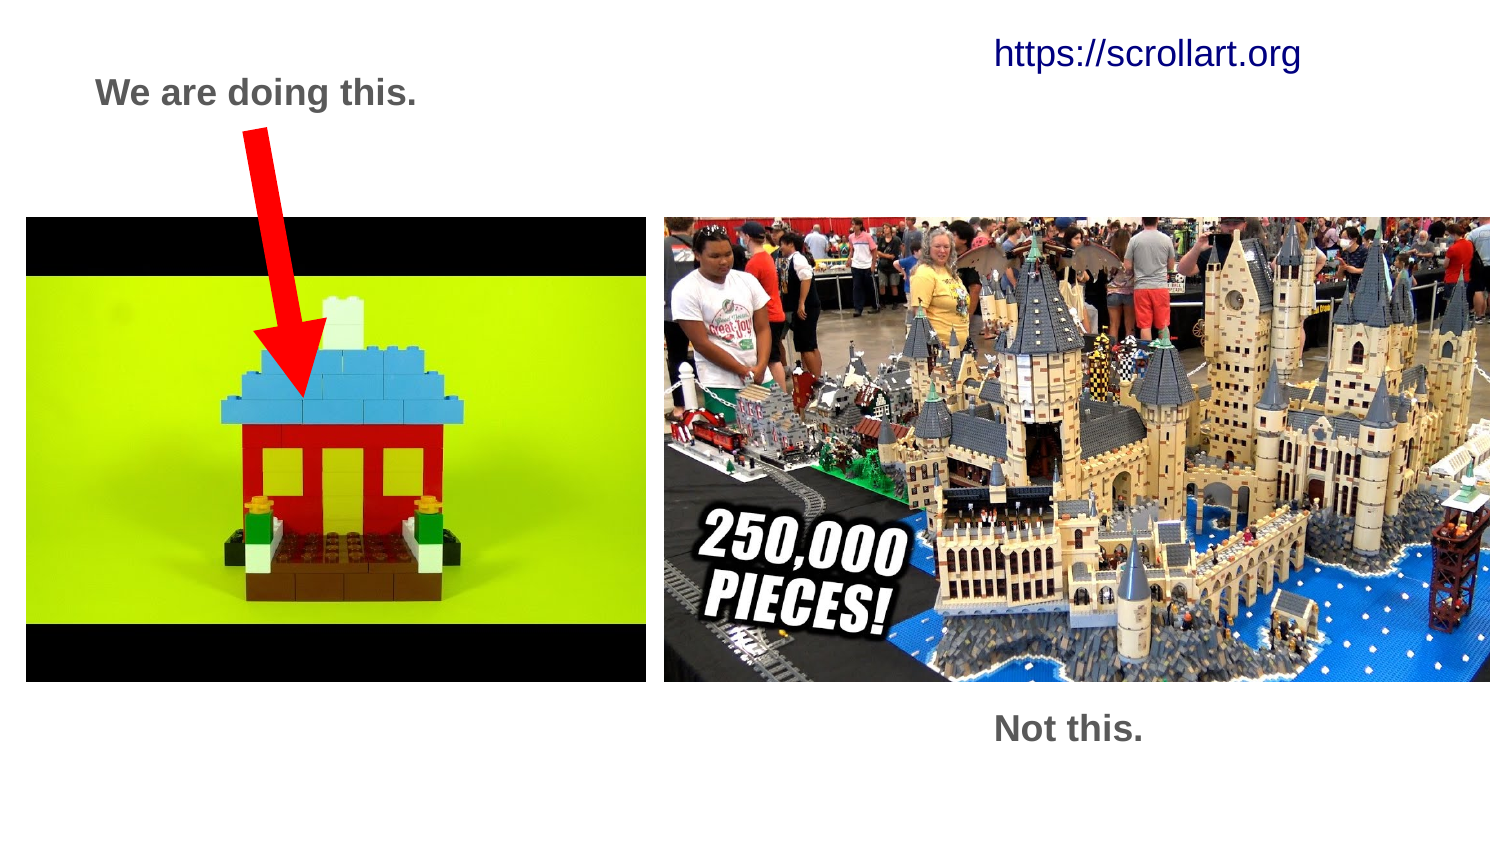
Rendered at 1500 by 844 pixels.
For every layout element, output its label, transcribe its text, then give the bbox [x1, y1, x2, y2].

text_box https://scrollart.org [978, 14, 1500, 72]
text_box We are doing this. [79, 52, 448, 152]
picture [26, 217, 646, 682]
picture [664, 217, 1490, 682]
text_box Not this. [978, 688, 1347, 788]
